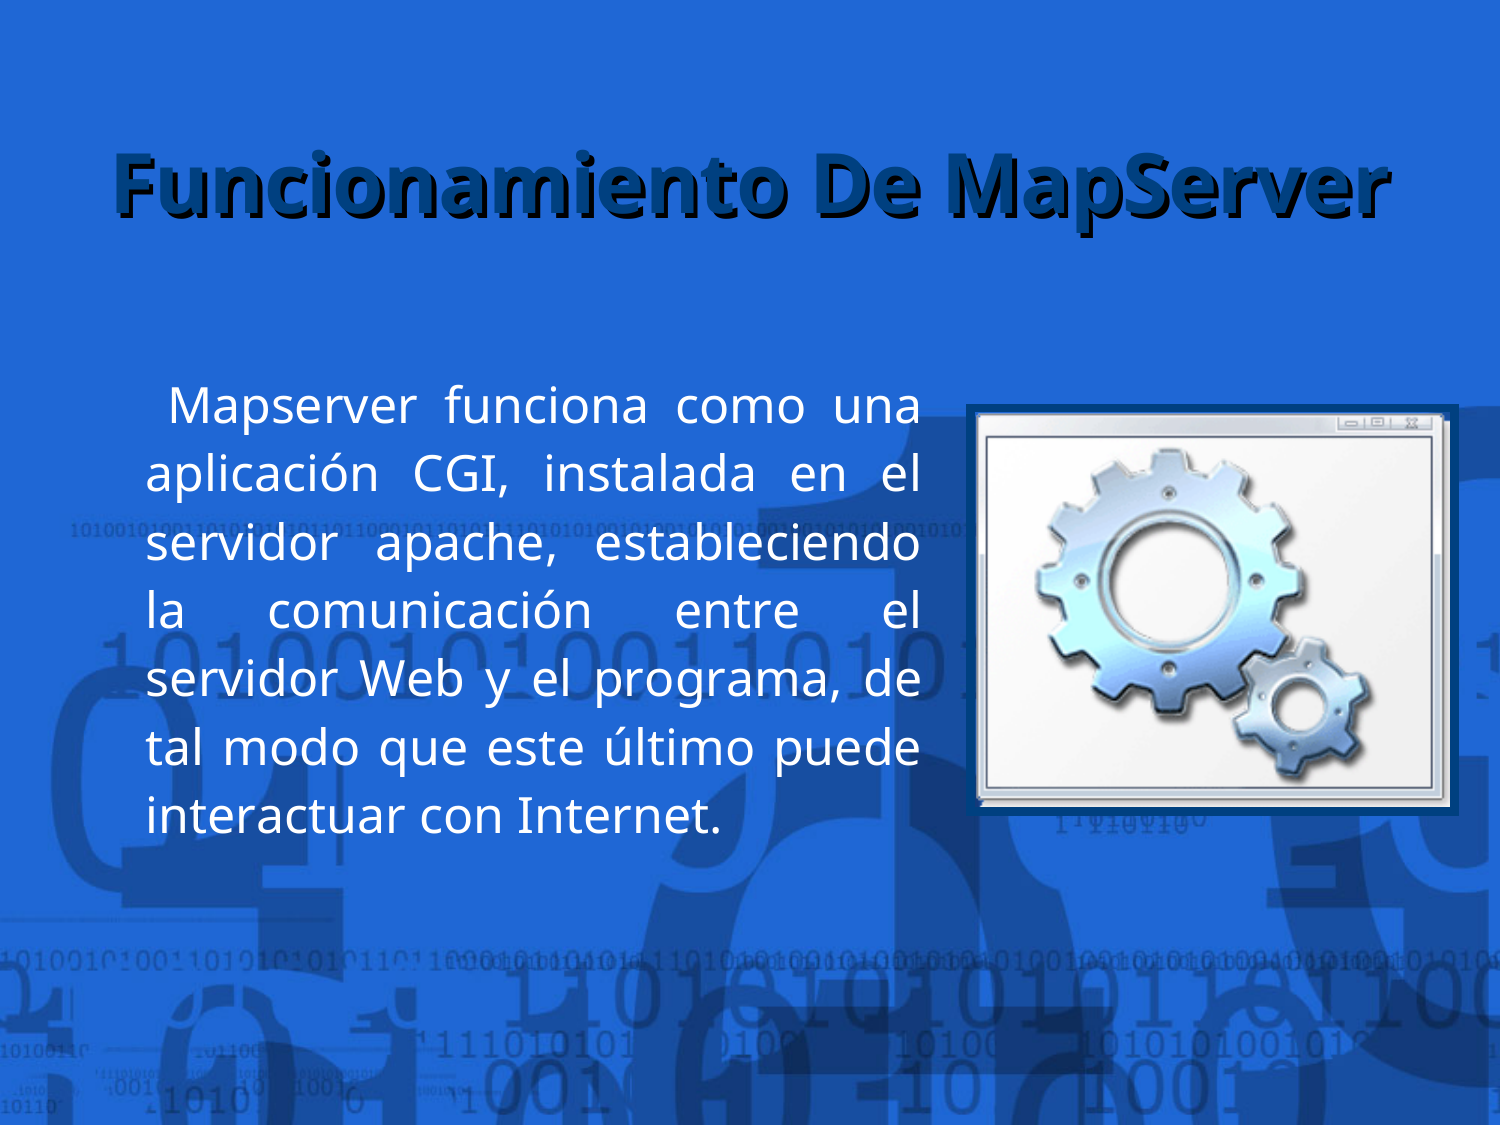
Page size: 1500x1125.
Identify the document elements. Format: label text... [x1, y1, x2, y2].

text_box Mapserver funciona como una aplicación CGI, instalada en el servidor apache, estableciendo la comunicación entre el servidor Web y el programa, de tal modo que este último puede interactuar con Internet. [74, 362, 938, 970]
title Funcionamiento De MapServer [75, 49, 1426, 313]
picture [0, 0, 1500, 1125]
